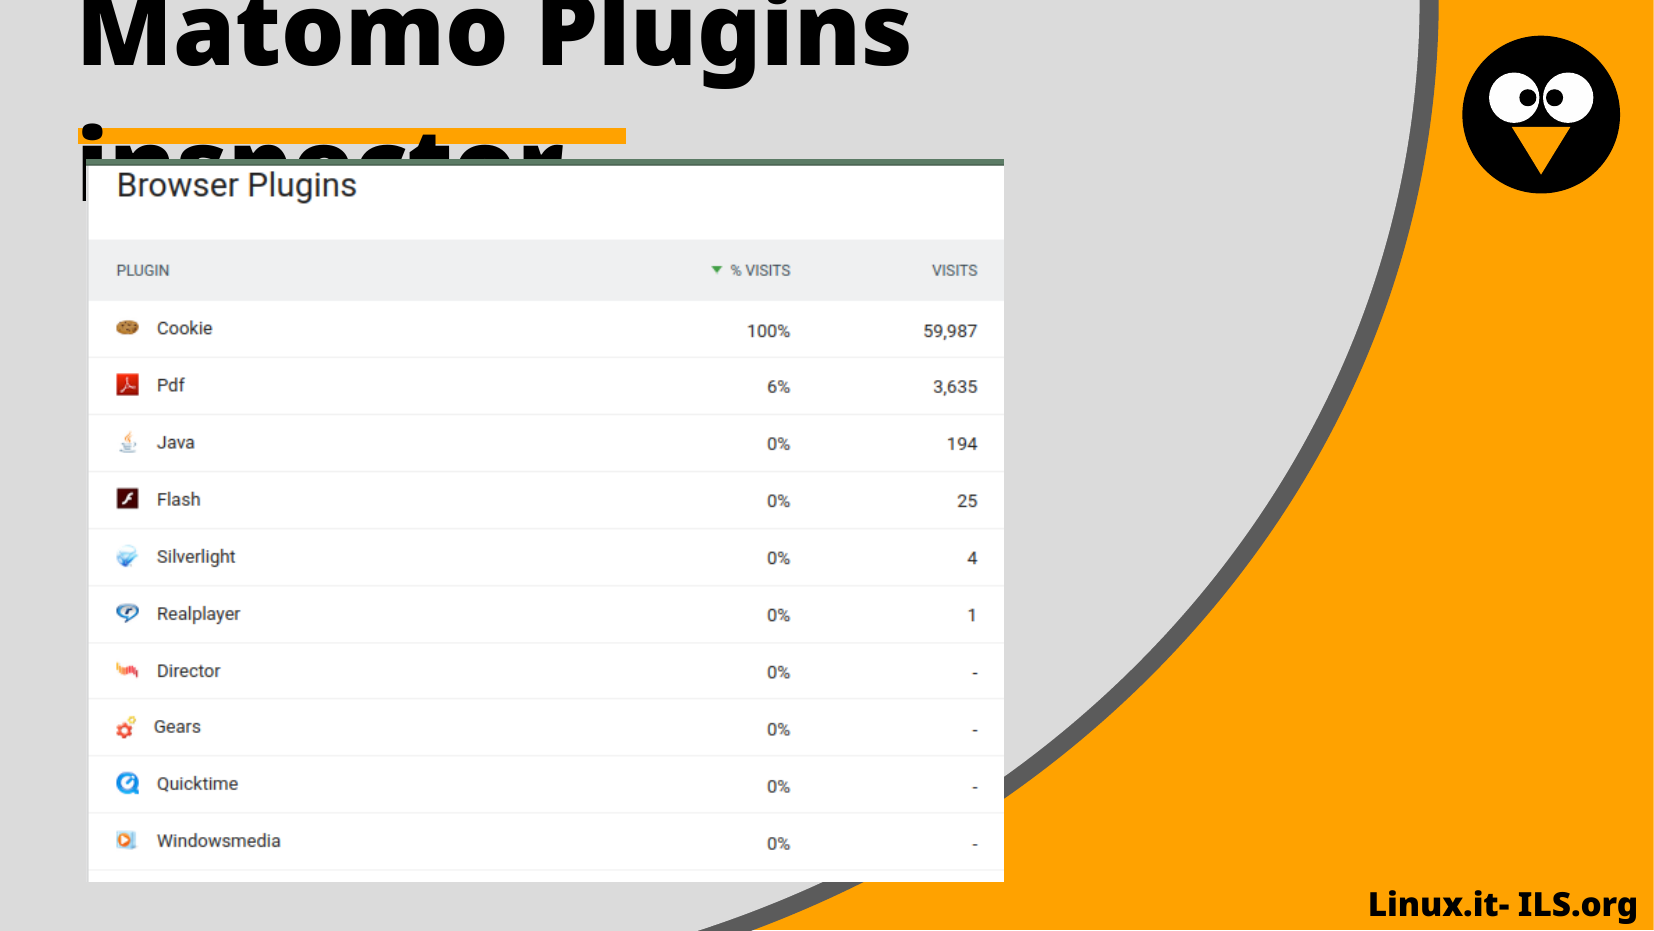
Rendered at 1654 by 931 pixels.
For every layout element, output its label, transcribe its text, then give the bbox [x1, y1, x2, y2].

text_box Linux.it- ILS.org [1346, 874, 1654, 927]
picture [86, 159, 1004, 882]
title Matomo Plugins inspector [76, 0, 1347, 209]
